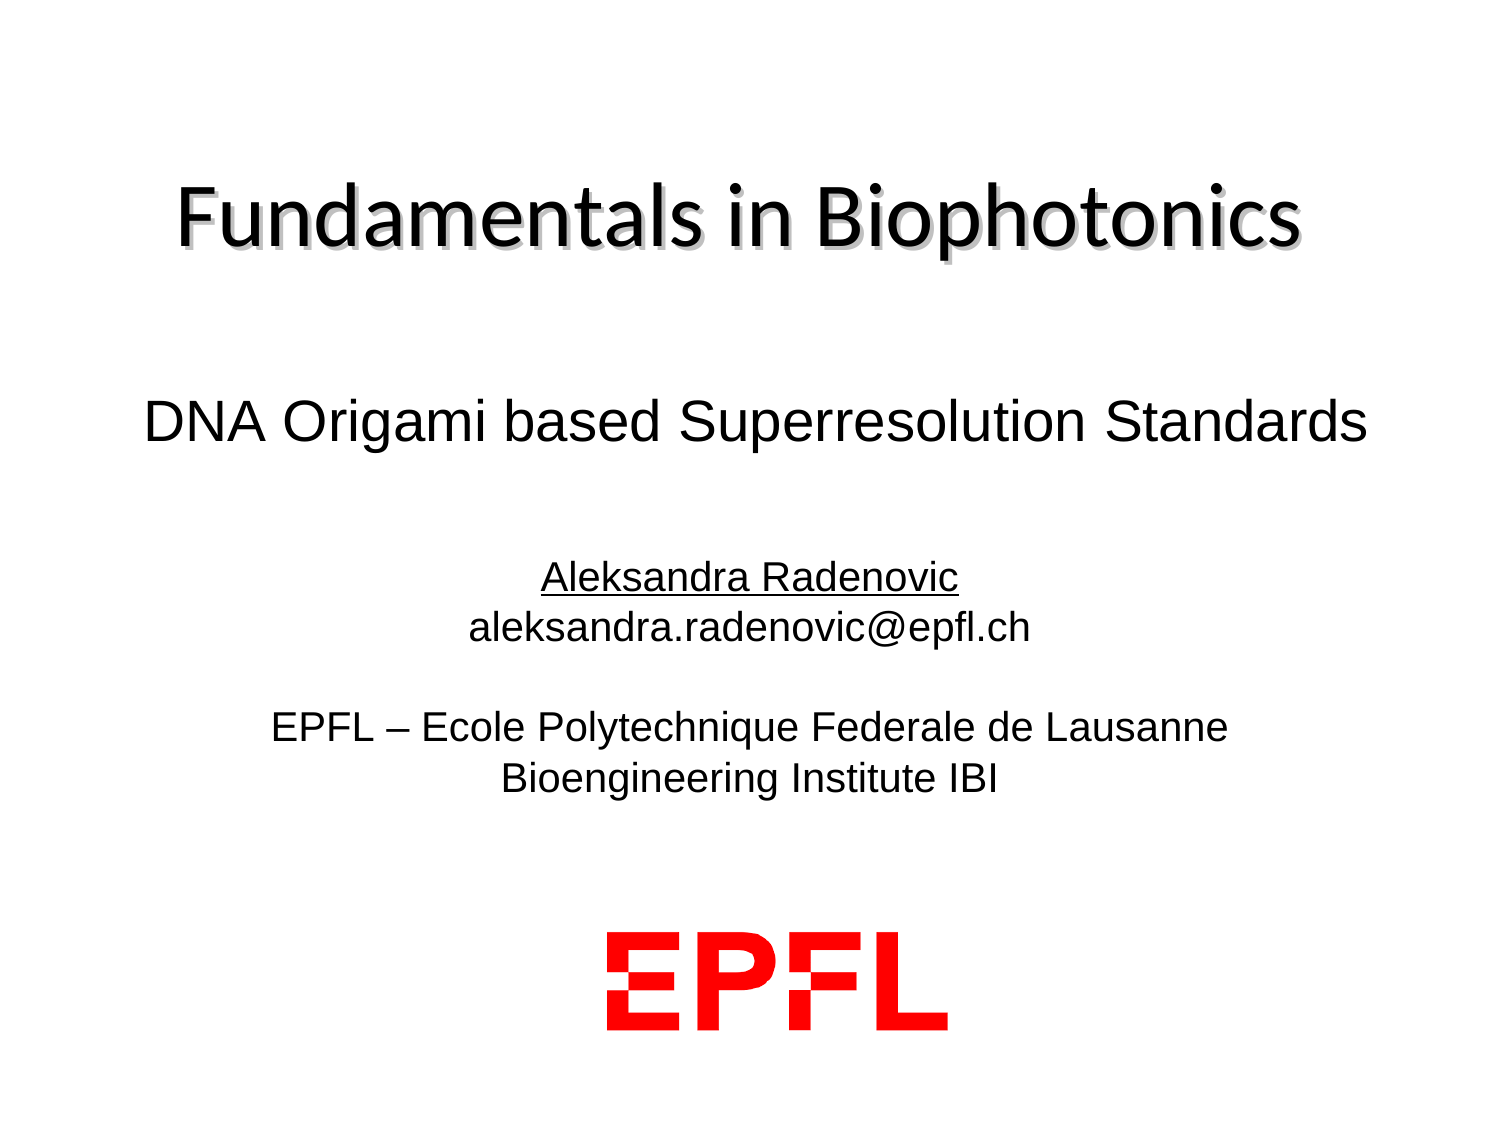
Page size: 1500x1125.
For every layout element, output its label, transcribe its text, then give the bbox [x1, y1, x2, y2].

title Fundamentals in Biophotonics [0, 154, 1500, 270]
list Aleksandra Radenovic aleksandra.radenovic@epfl.ch EPFL – Ecole Polytechnique Federale de Lausanne Bioengineering Institute IBI [225, 549, 1276, 925]
picture [600, 927, 952, 1035]
subtitle DNA Origami based Superresolution Standards [112, 321, 1401, 516]
